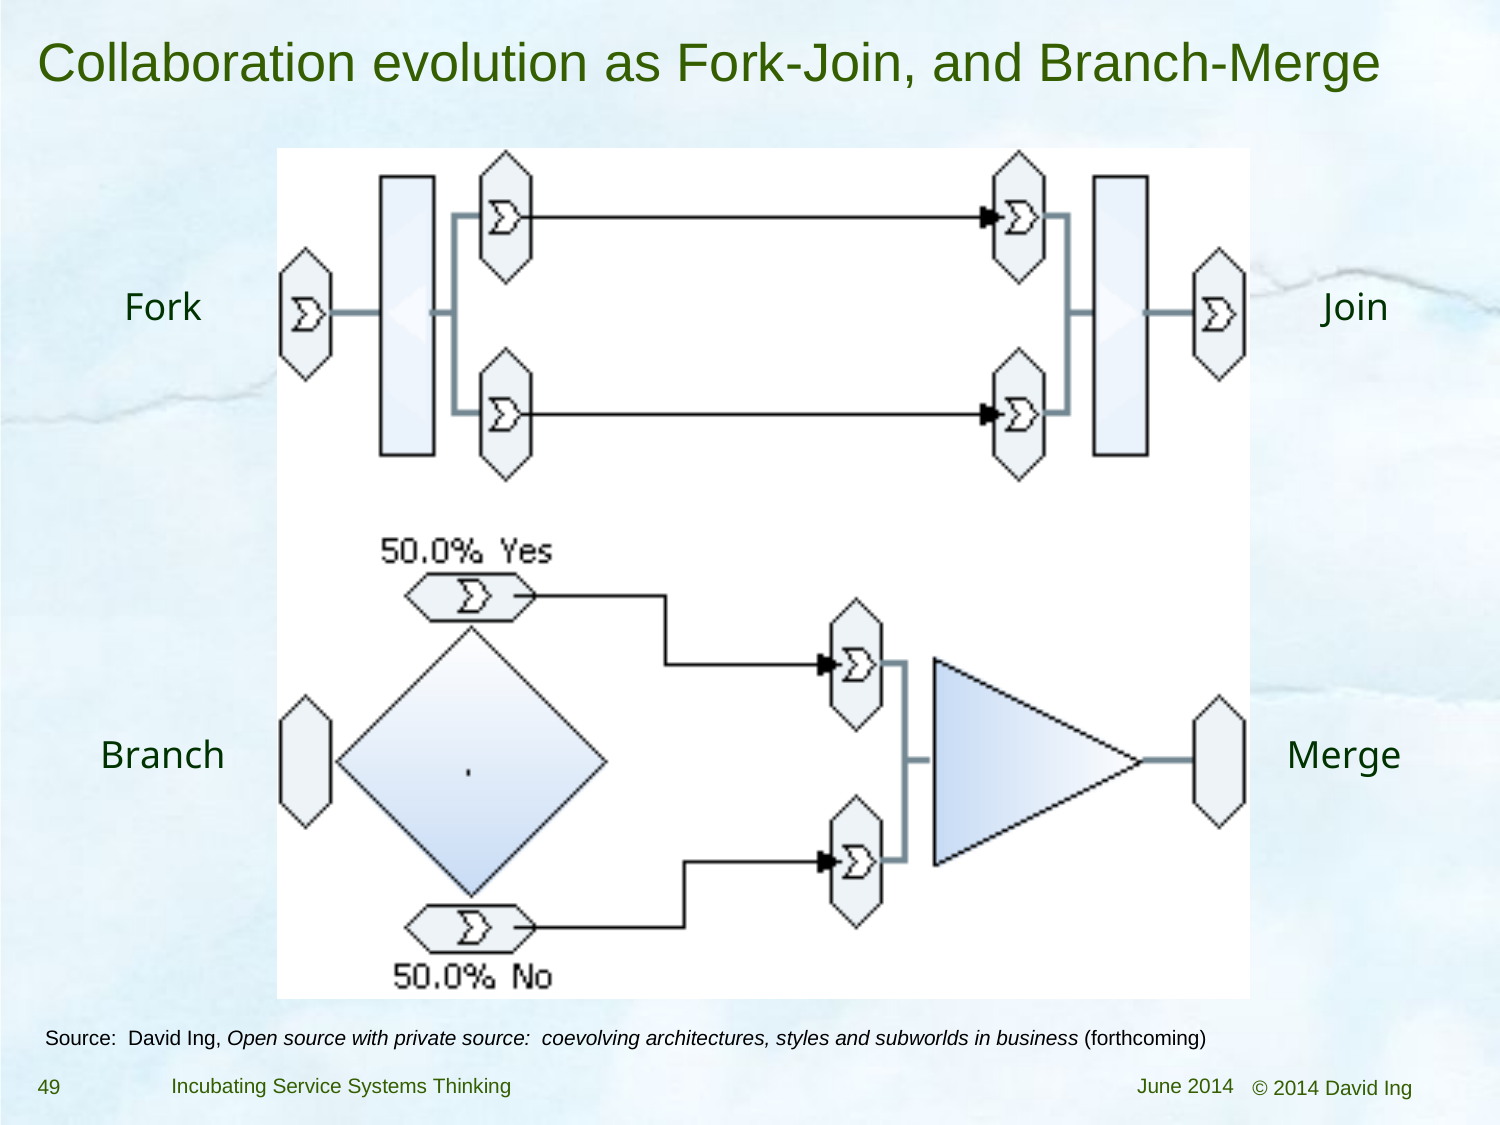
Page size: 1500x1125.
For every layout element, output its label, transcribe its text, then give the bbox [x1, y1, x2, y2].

text_box Fork [68, 274, 258, 336]
text_box Join [1261, 274, 1451, 336]
text_box Merge [1250, 723, 1439, 785]
text_box Branch [68, 723, 258, 785]
picture [0, 0, 1500, 1125]
title Collaboration evolution as Fork-Join, and Branch-Merge [37, 37, 1463, 152]
text_box Source: David Ing, Open source with private source: coevolving architectures, styles and subworlds in business (forthcoming) - [30, 1016, 1441, 1077]
